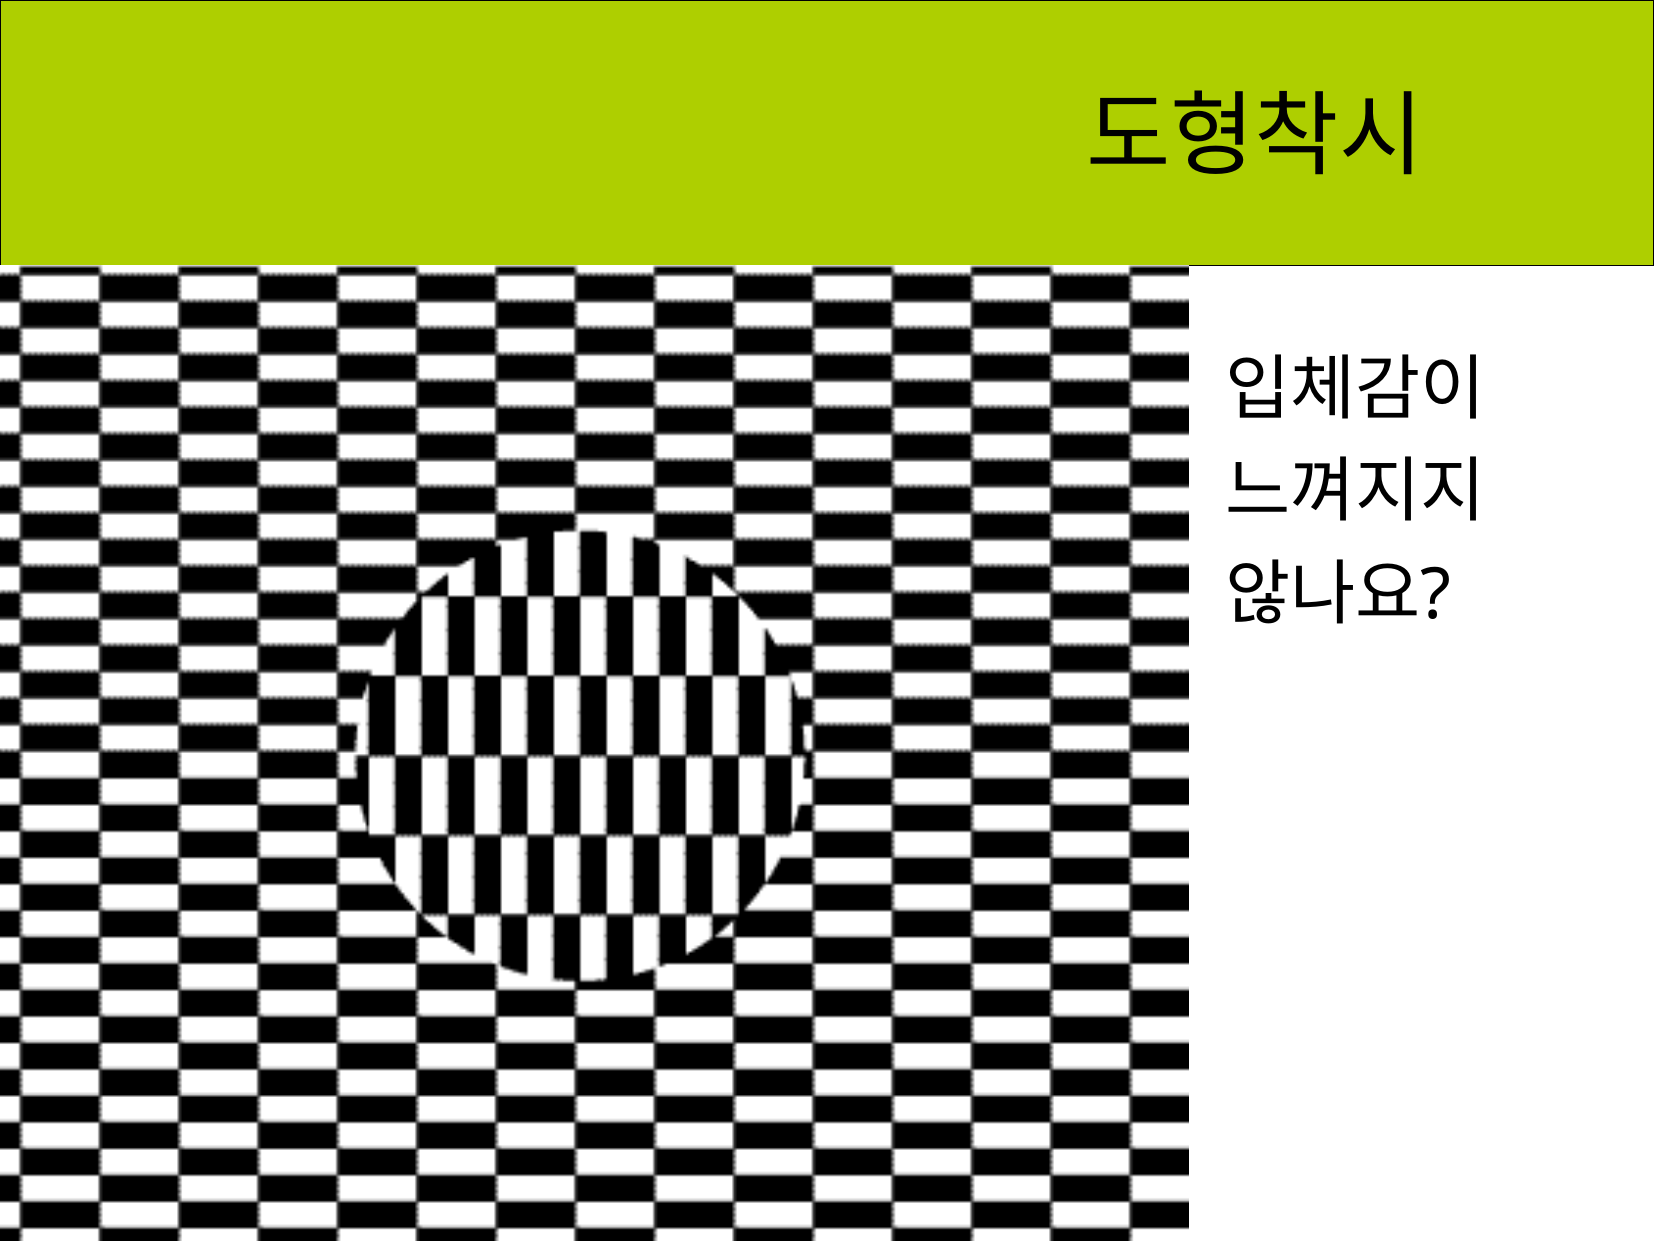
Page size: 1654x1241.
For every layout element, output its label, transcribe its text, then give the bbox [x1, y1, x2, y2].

picture [0, 265, 1189, 1241]
title 도형착시 [885, 49, 1625, 207]
text_box 입체감이 느껴지지 않나요? [1210, 323, 1648, 1211]
